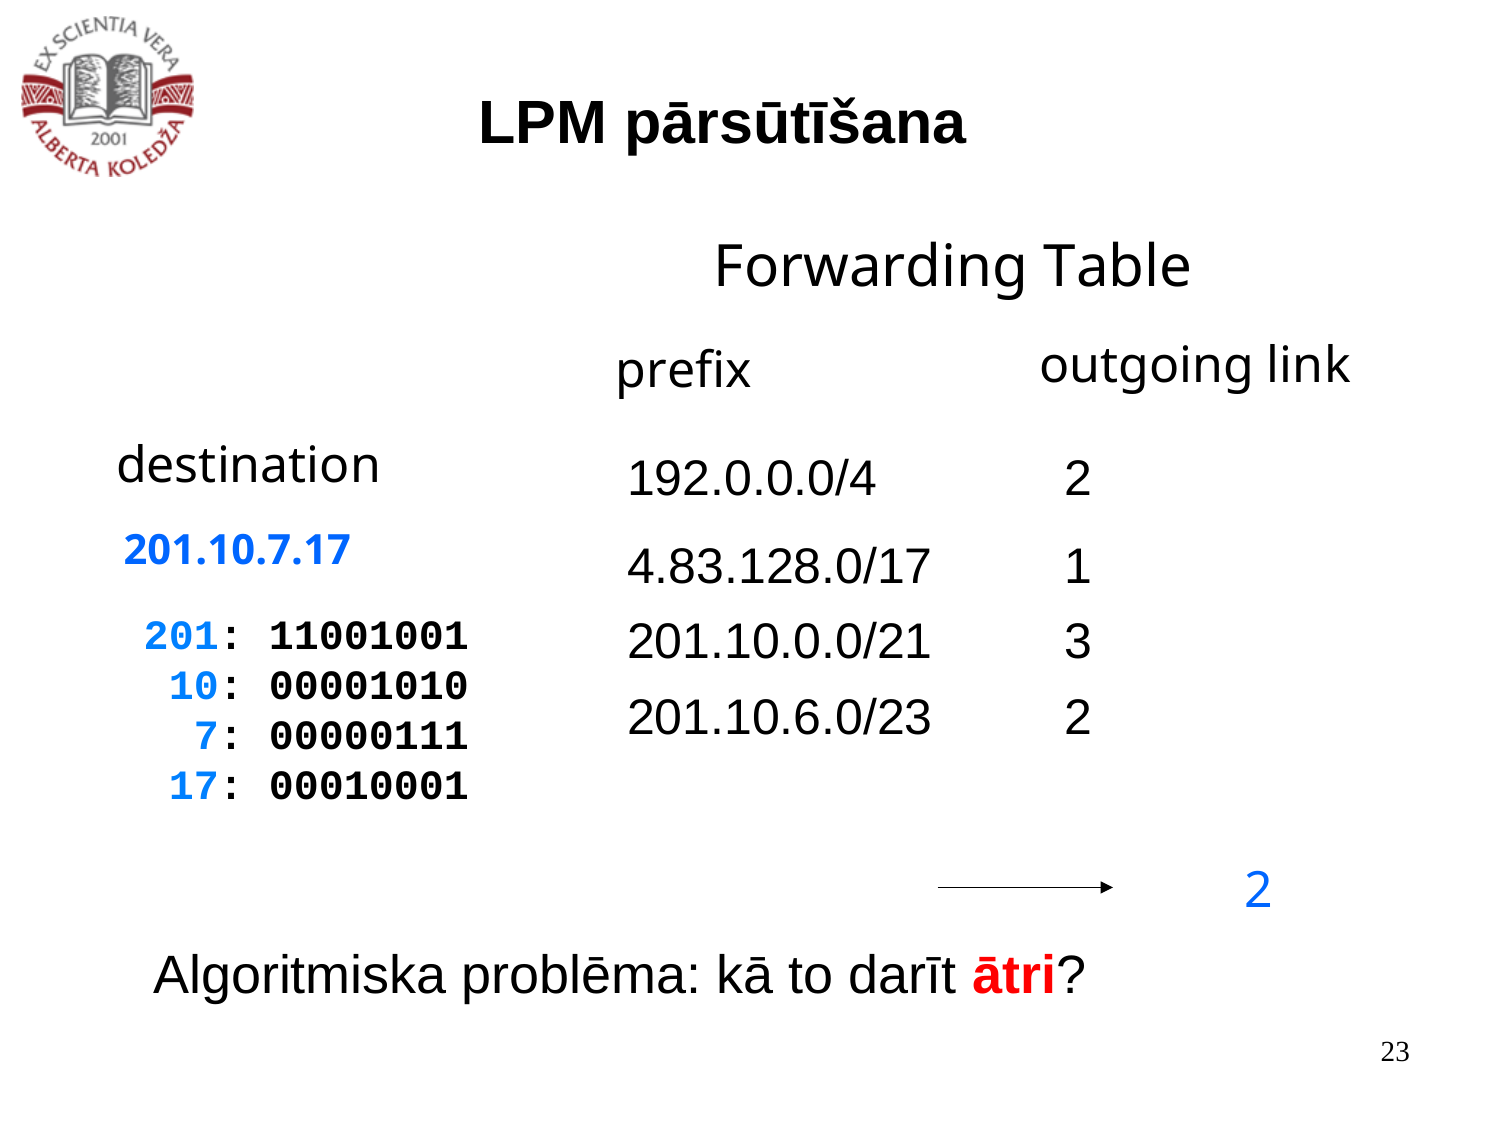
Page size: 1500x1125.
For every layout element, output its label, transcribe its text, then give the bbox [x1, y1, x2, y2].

table_cell 3 [1050, 601, 1337, 677]
text_box 201.10.7.17 [108, 515, 367, 581]
text_box <skaitlis> [1074, 1025, 1426, 1101]
list Algoritmiska problēma: kā to darīt ātri? [75, 931, 1426, 1013]
table_header 192.0.0.0/4 [613, 437, 1050, 526]
text_box 201: 11001001 10: 00001010 7: 00000111 17: 00010001 [125, 599, 488, 816]
text_box destination [101, 424, 397, 501]
title LPM pārsūtīšana [50, 62, 1374, 175]
text_box prefix [600, 329, 767, 405]
text_box outgoing link [1024, 324, 1366, 401]
picture [21, 16, 194, 177]
table_cell 2 [1050, 677, 1337, 752]
table_cell 201.10.6.0/23 [613, 677, 1050, 752]
table_cell 4.83.128.0/17 [613, 526, 1050, 601]
table_cell 1 [1050, 526, 1337, 601]
table_header 2 [1050, 437, 1337, 526]
table_cell 201.10.0.0/21 [613, 601, 1050, 677]
text_box 2 [1229, 849, 1288, 926]
text_box Forwarding Table [699, 220, 1208, 307]
